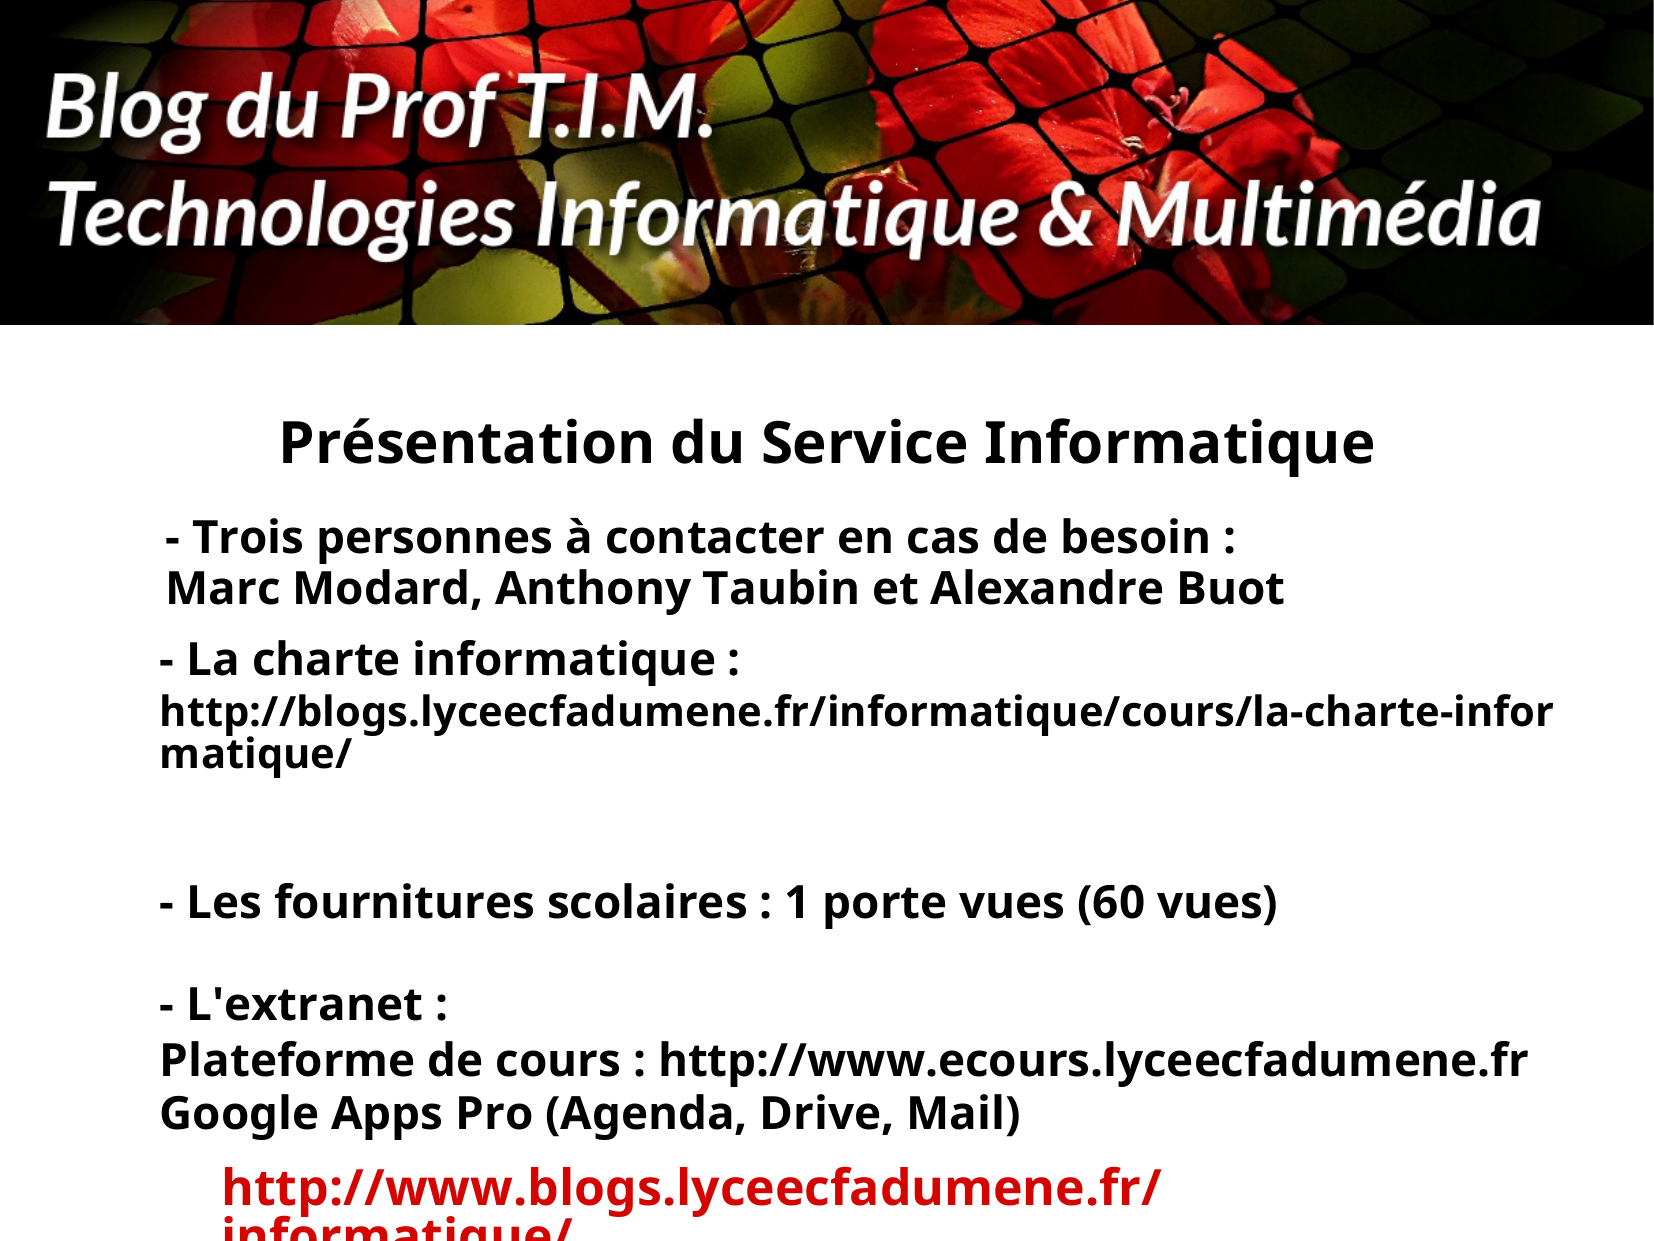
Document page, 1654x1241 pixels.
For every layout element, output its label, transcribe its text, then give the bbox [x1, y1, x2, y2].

text_box Présentation du Service Informatique [39, 393, 1616, 475]
picture [0, 0, 1654, 325]
text_box - La charte informatique : http://blogs.lyceecfadumene.fr/informatique/cours/la-charte-informatique/ - Les fournitures scolaires : 1 porte vues (60 vues) - L'extranet : Plateforme de cours : http://www.ecours.lyceecfadumene.fr Google Apps Pro (Agenda, Drive, Mail) [159, 634, 1595, 1099]
text_box - Trois personnes à contacter en cas de besoin : Marc Modard, Anthony Taubin et Alexandre Buot [165, 512, 1440, 615]
